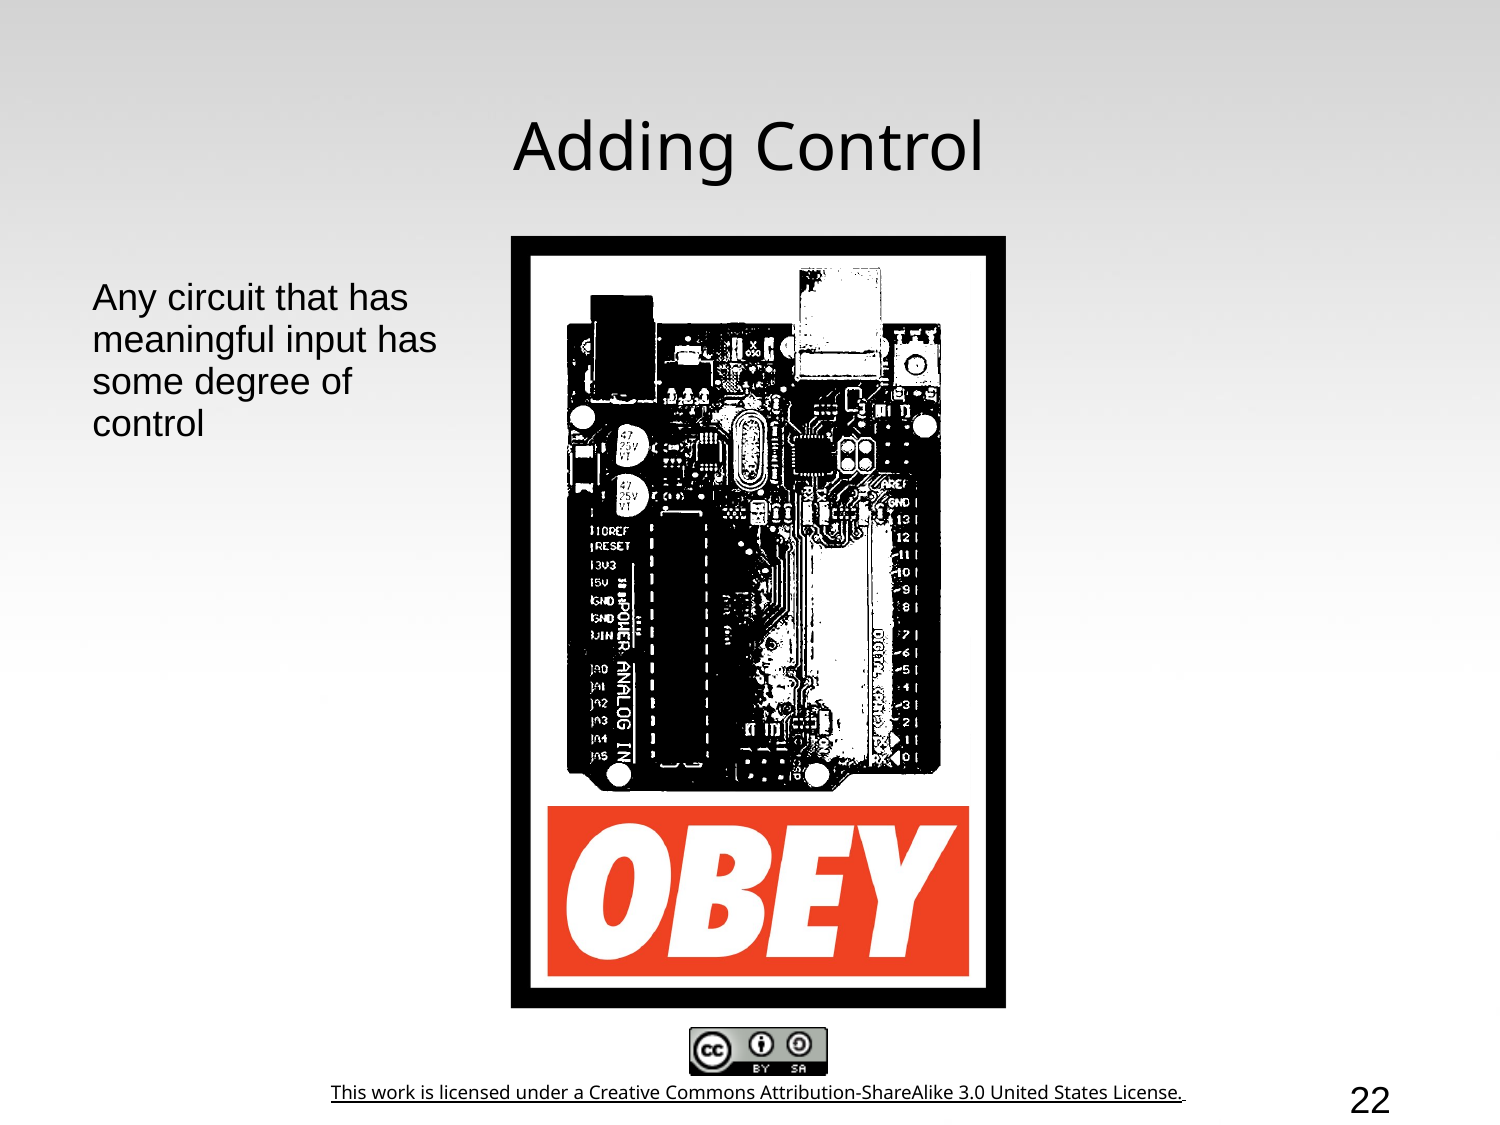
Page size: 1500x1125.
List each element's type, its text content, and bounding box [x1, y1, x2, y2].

title Adding Control [112, 49, 1388, 238]
picture [0, 0, 1500, 1125]
text_box Any circuit that has meaningful input has some degree of control [77, 269, 483, 570]
